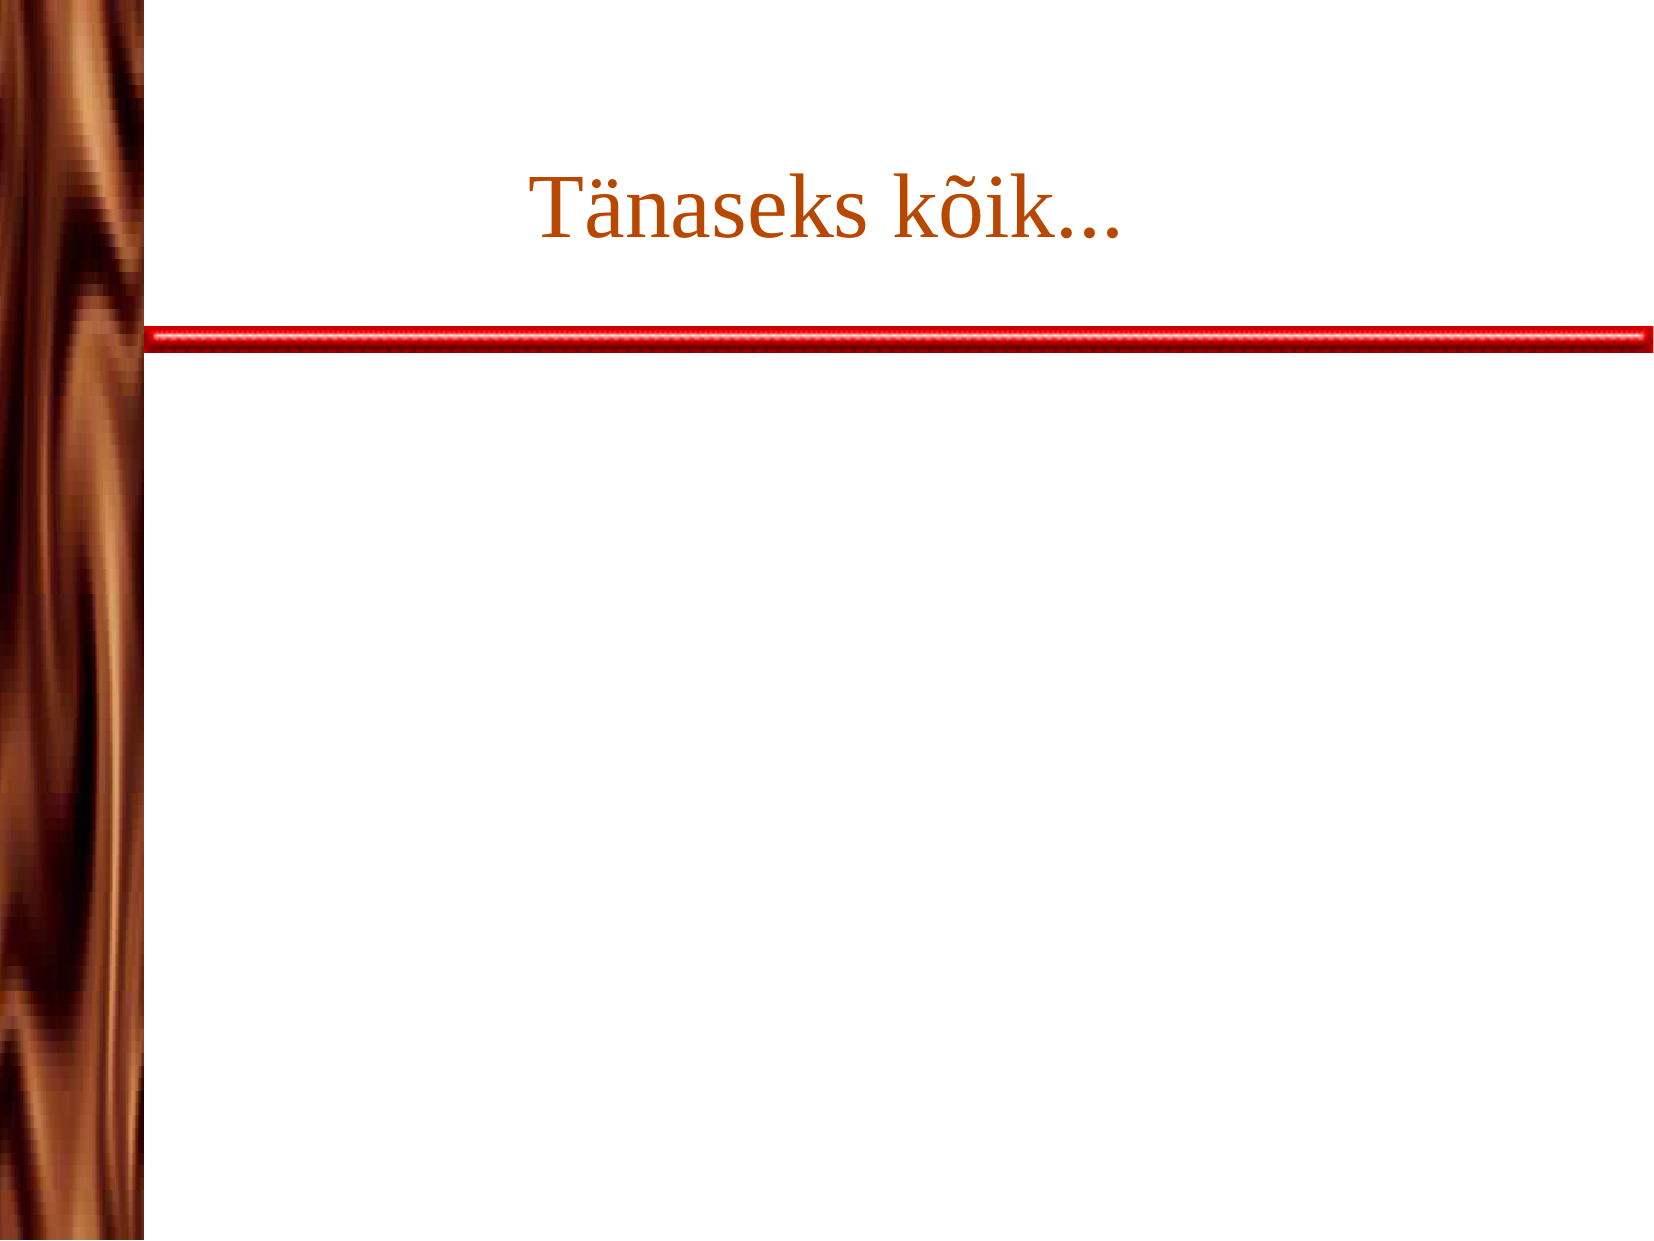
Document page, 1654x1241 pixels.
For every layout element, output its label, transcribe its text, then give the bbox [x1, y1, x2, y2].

title Tänaseks kõik... [121, 100, 1533, 312]
picture [0, 0, 1654, 1240]
